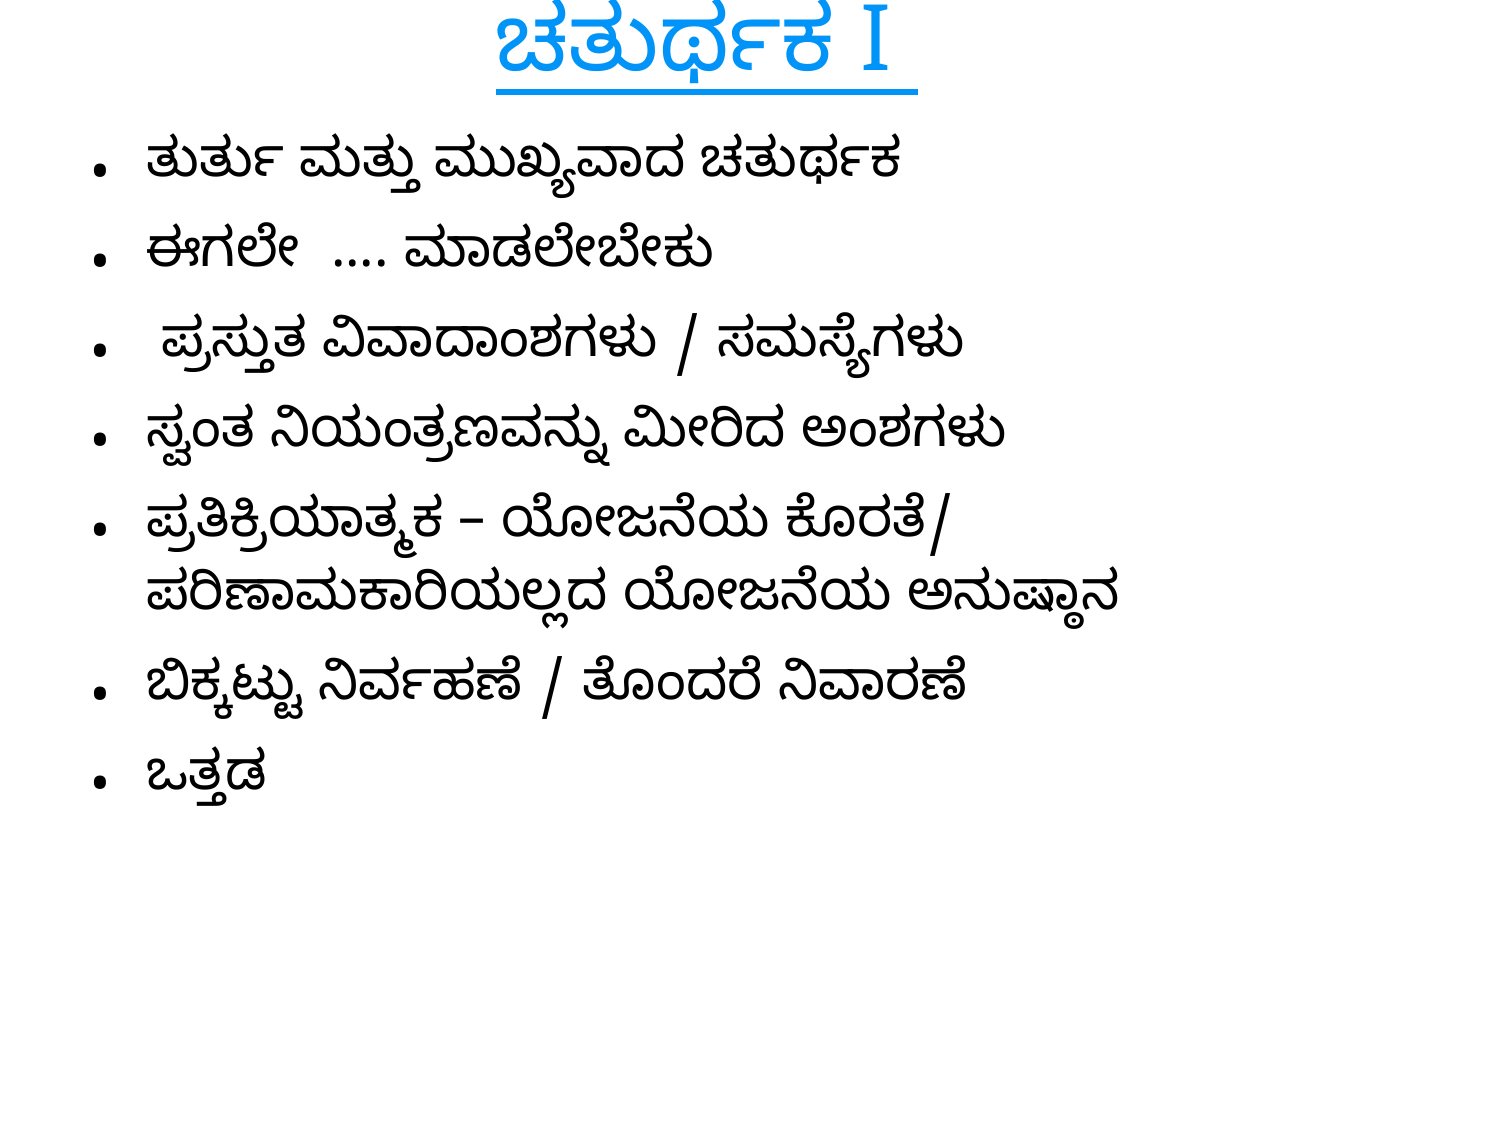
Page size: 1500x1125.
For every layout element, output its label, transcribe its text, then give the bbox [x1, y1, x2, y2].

title ಚತುರ್ಥಕ I [150, 0, 1238, 125]
list ತುರ್ತು ಮತ್ತು ಮುಖ್ಯವಾದ ಚತುರ್ಥಕ ಈಗಲೇ .... ಮಾಡಲೇಬೇಕು ಪ್ರಸ್ತುತ ವಿವಾದಾಂಶಗಳು / ಸಮಸ್ಯೆಗಳು ಸ್ವಂತ ನಿಯಂತ್ರಣವನ್ನು ಮೀರಿದ ಅಂಶಗಳು ಪ್ರತಿಕ್ರಿಯಾತ್ಮಕ – ಯೋಜನೆಯ ಕೊರತೆ/ ಪರಿಣಾಮಕಾರಿಯಲ್ಲದ ಯೋಜನೆಯ ಅನುಷ್ಠಾನ ಬಿಕ್ಕಟ್ಟು ನಿರ್ವಹಣೆ / ತೊಂದರೆ ನಿವಾರಣೆ ಒತ್ತಡ [75, 125, 1426, 1074]
